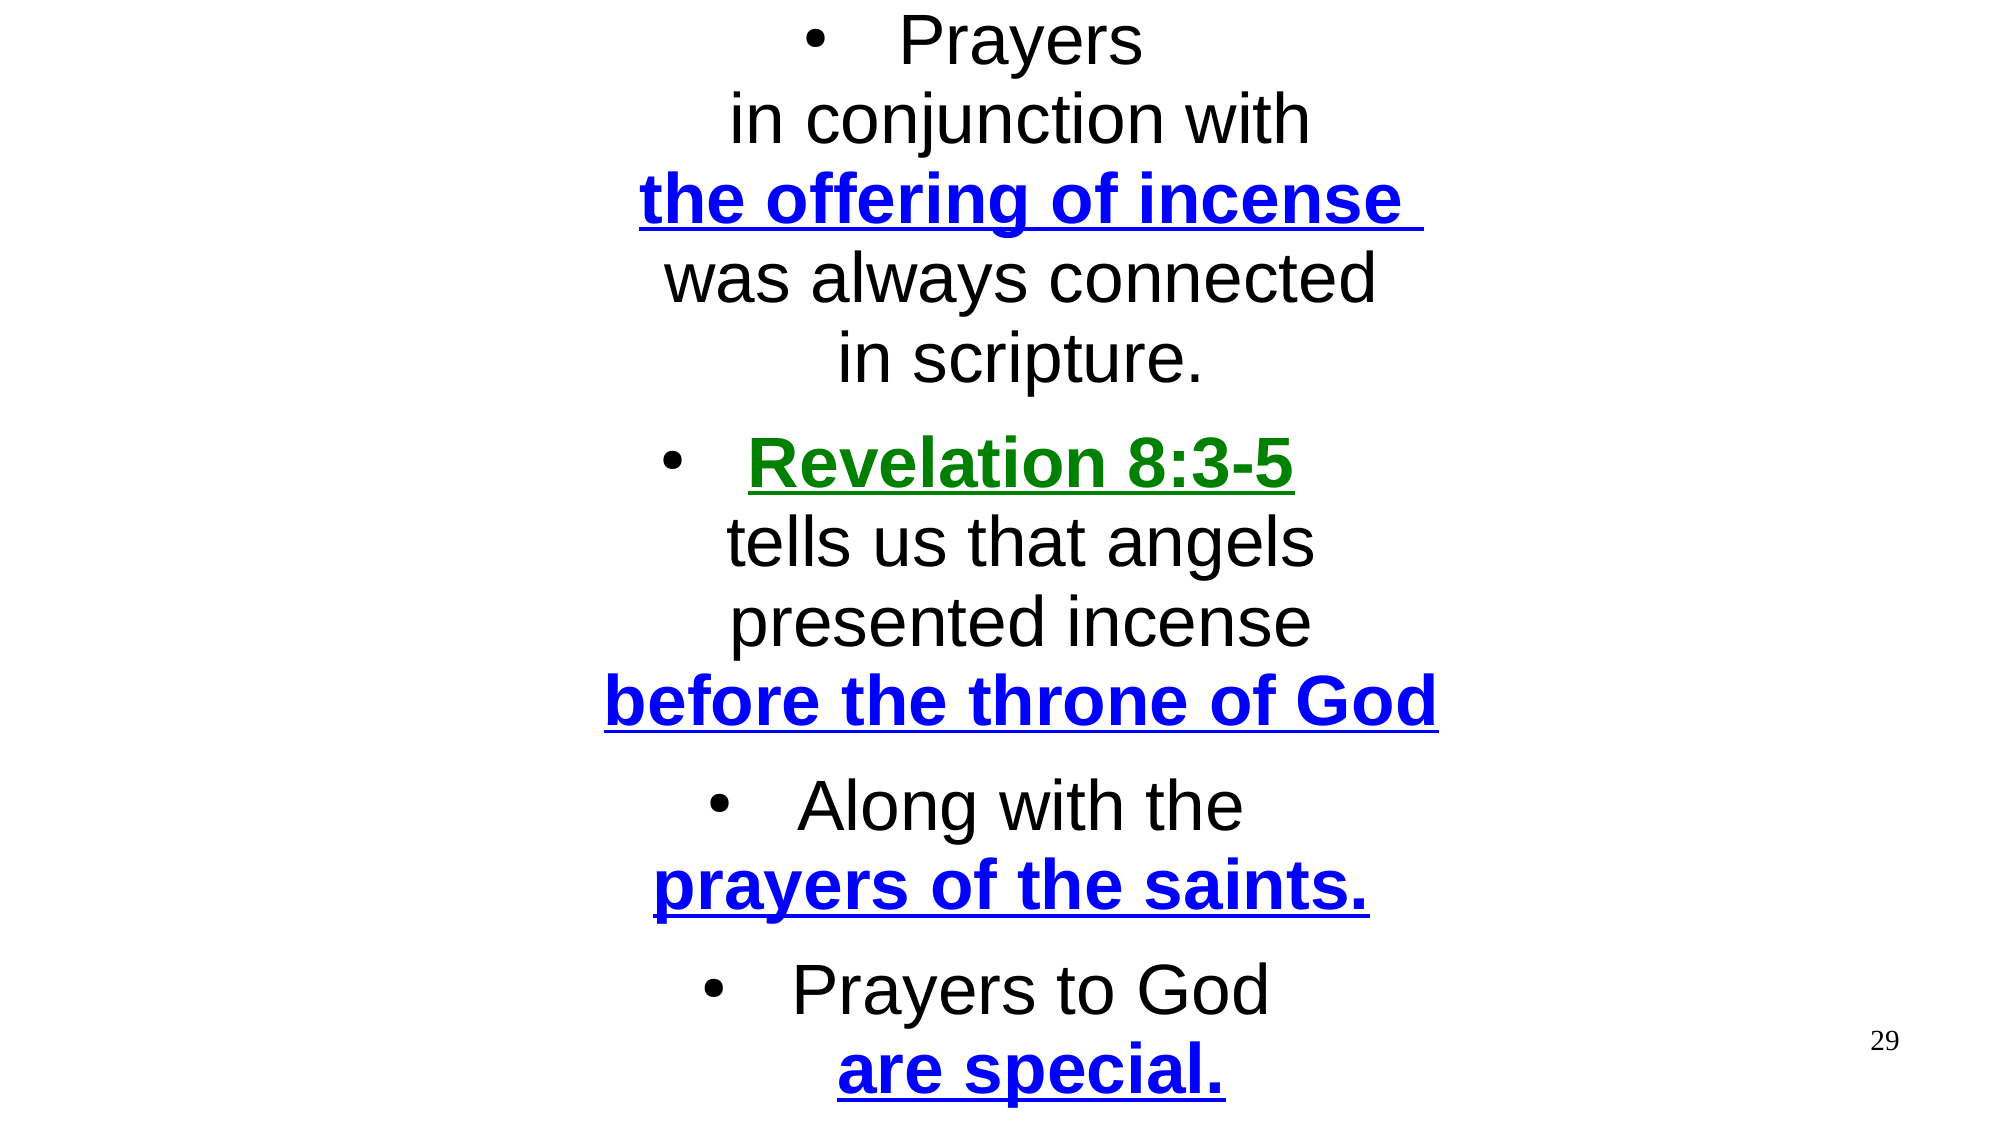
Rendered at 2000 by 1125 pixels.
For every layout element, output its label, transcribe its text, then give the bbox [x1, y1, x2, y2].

list Prayers in conjunction with the offering of incense was always connected in scripture. Revelation 8:3-5 tells us that angels presented incense before the throne of God Along with the prayers of the saints. Prayers to God are special. [0, 0, 1996, 1123]
